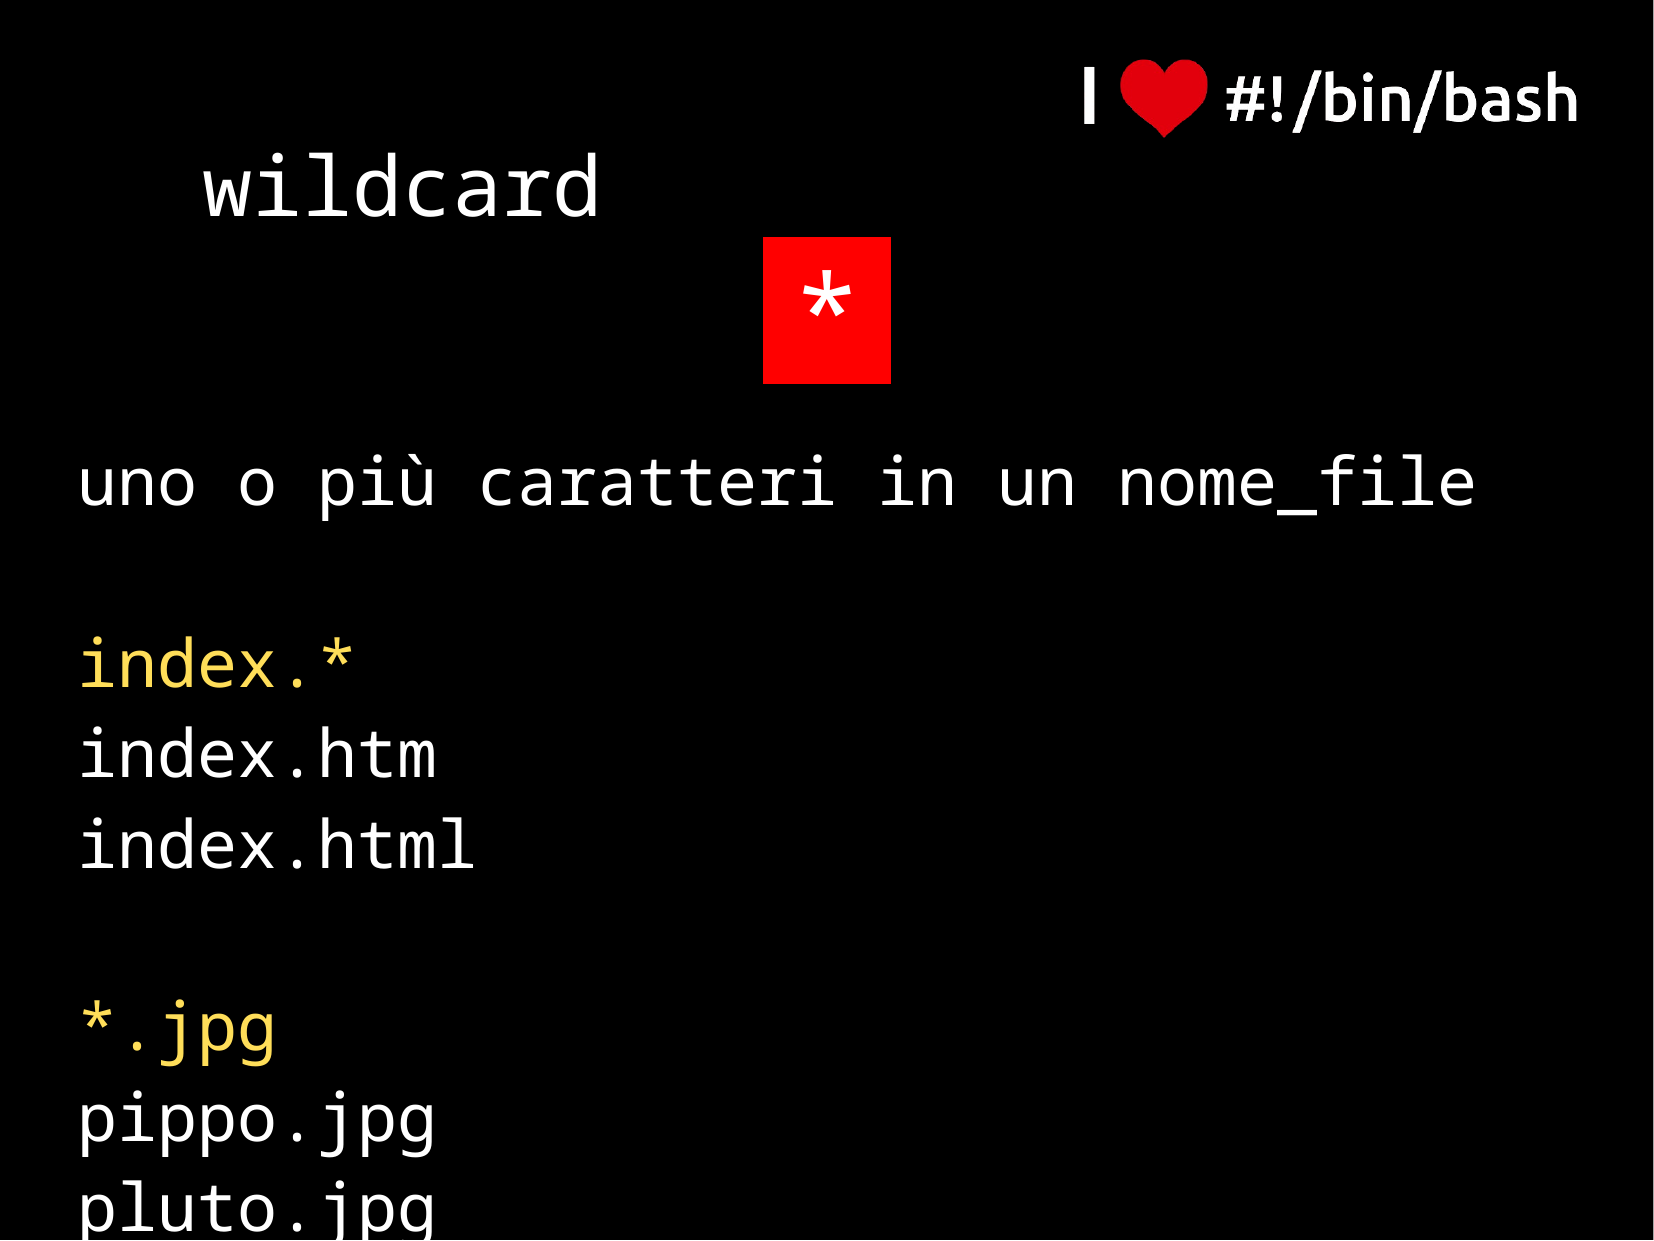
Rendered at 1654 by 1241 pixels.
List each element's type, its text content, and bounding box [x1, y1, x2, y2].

text_box uno o più caratteri in un nome_file index.* index.htm index.html *.jpg pippo.jpg pluto.jpg [77, 434, 1602, 1166]
text_box wildcard [117, 127, 689, 225]
text_box * [762, 236, 892, 385]
picture [1064, 45, 1595, 154]
